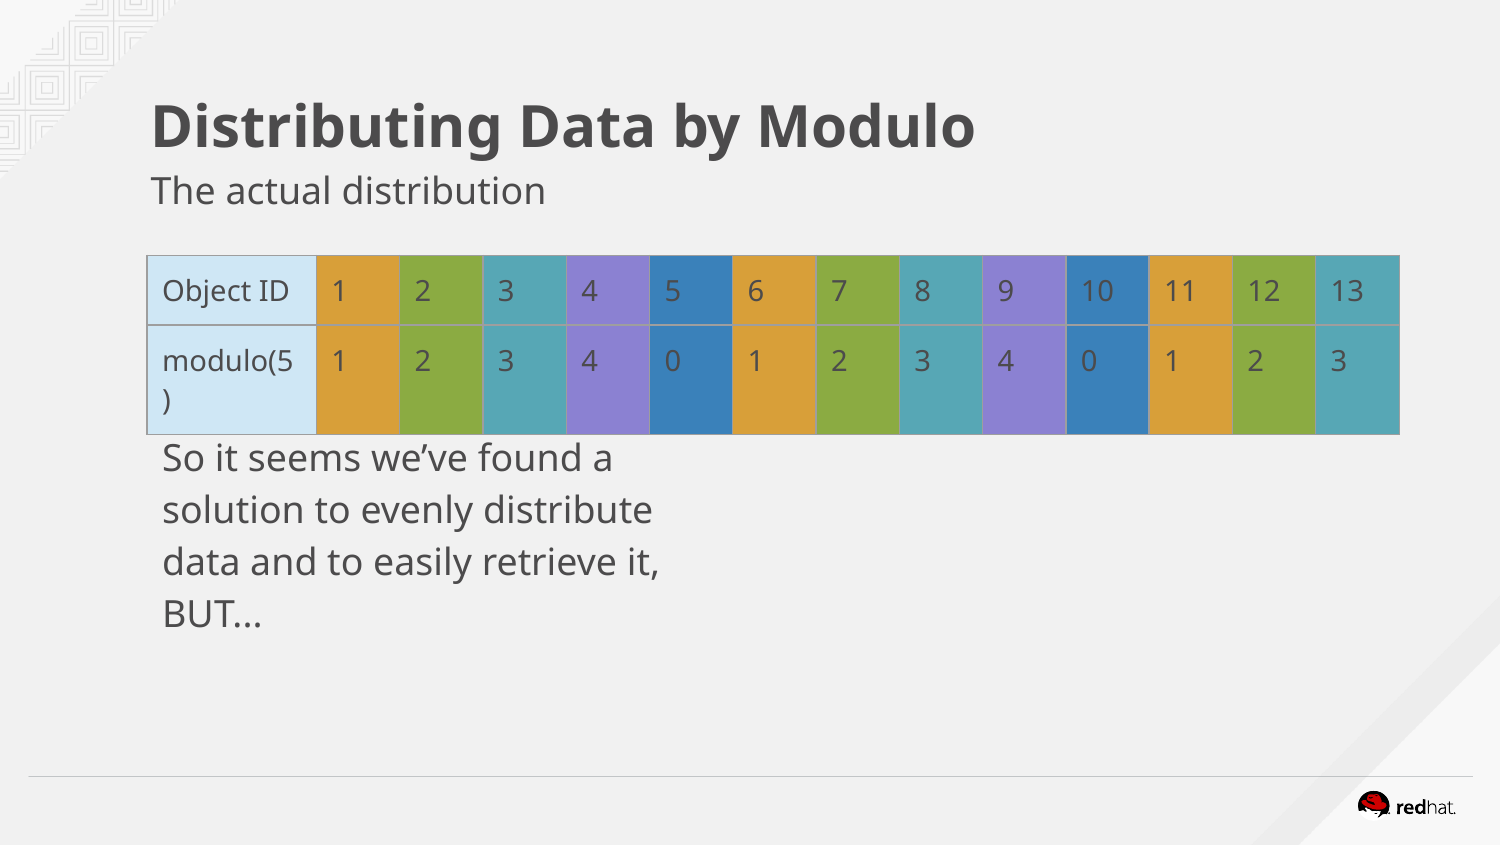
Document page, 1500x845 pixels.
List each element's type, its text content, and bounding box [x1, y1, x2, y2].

table_header 11 [1150, 256, 1232, 324]
text_box So it seems we’ve found a solution to evenly distribute data and to easily retrieve it, BUT... [147, 435, 736, 625]
table_header 3 [484, 256, 566, 324]
table_header 8 [900, 256, 982, 324]
table_cell modulo(5) [148, 326, 316, 434]
table_header 6 [733, 256, 815, 324]
table_cell 4 [983, 326, 1065, 434]
table_cell 2 [400, 326, 482, 434]
text_box The actual distribution [135, 152, 1365, 207]
table_header Object ID [148, 256, 316, 324]
table_cell 0 [1067, 326, 1148, 434]
table_cell 3 [1316, 326, 1399, 434]
table_cell 2 [817, 326, 899, 434]
table_header 7 [817, 256, 899, 324]
table_header 9 [983, 256, 1065, 324]
table_header 13 [1316, 256, 1399, 324]
table_cell 1 [733, 326, 815, 434]
table_cell 1 [317, 326, 399, 434]
table_cell 1 [1150, 326, 1232, 434]
table_cell 3 [900, 326, 982, 434]
table_cell 0 [650, 326, 732, 434]
table_cell 3 [484, 326, 566, 434]
table_cell 4 [567, 326, 649, 434]
table_cell 2 [1233, 326, 1315, 434]
picture [0, 0, 1500, 845]
table_header 12 [1233, 256, 1315, 324]
table_header 4 [567, 256, 649, 324]
table_header 5 [650, 256, 732, 324]
text_box Distributing Data by Modulo [135, 0, 1365, 152]
table_header 2 [400, 256, 482, 324]
table_header 1 [317, 256, 399, 324]
table_header 10 [1067, 256, 1148, 324]
